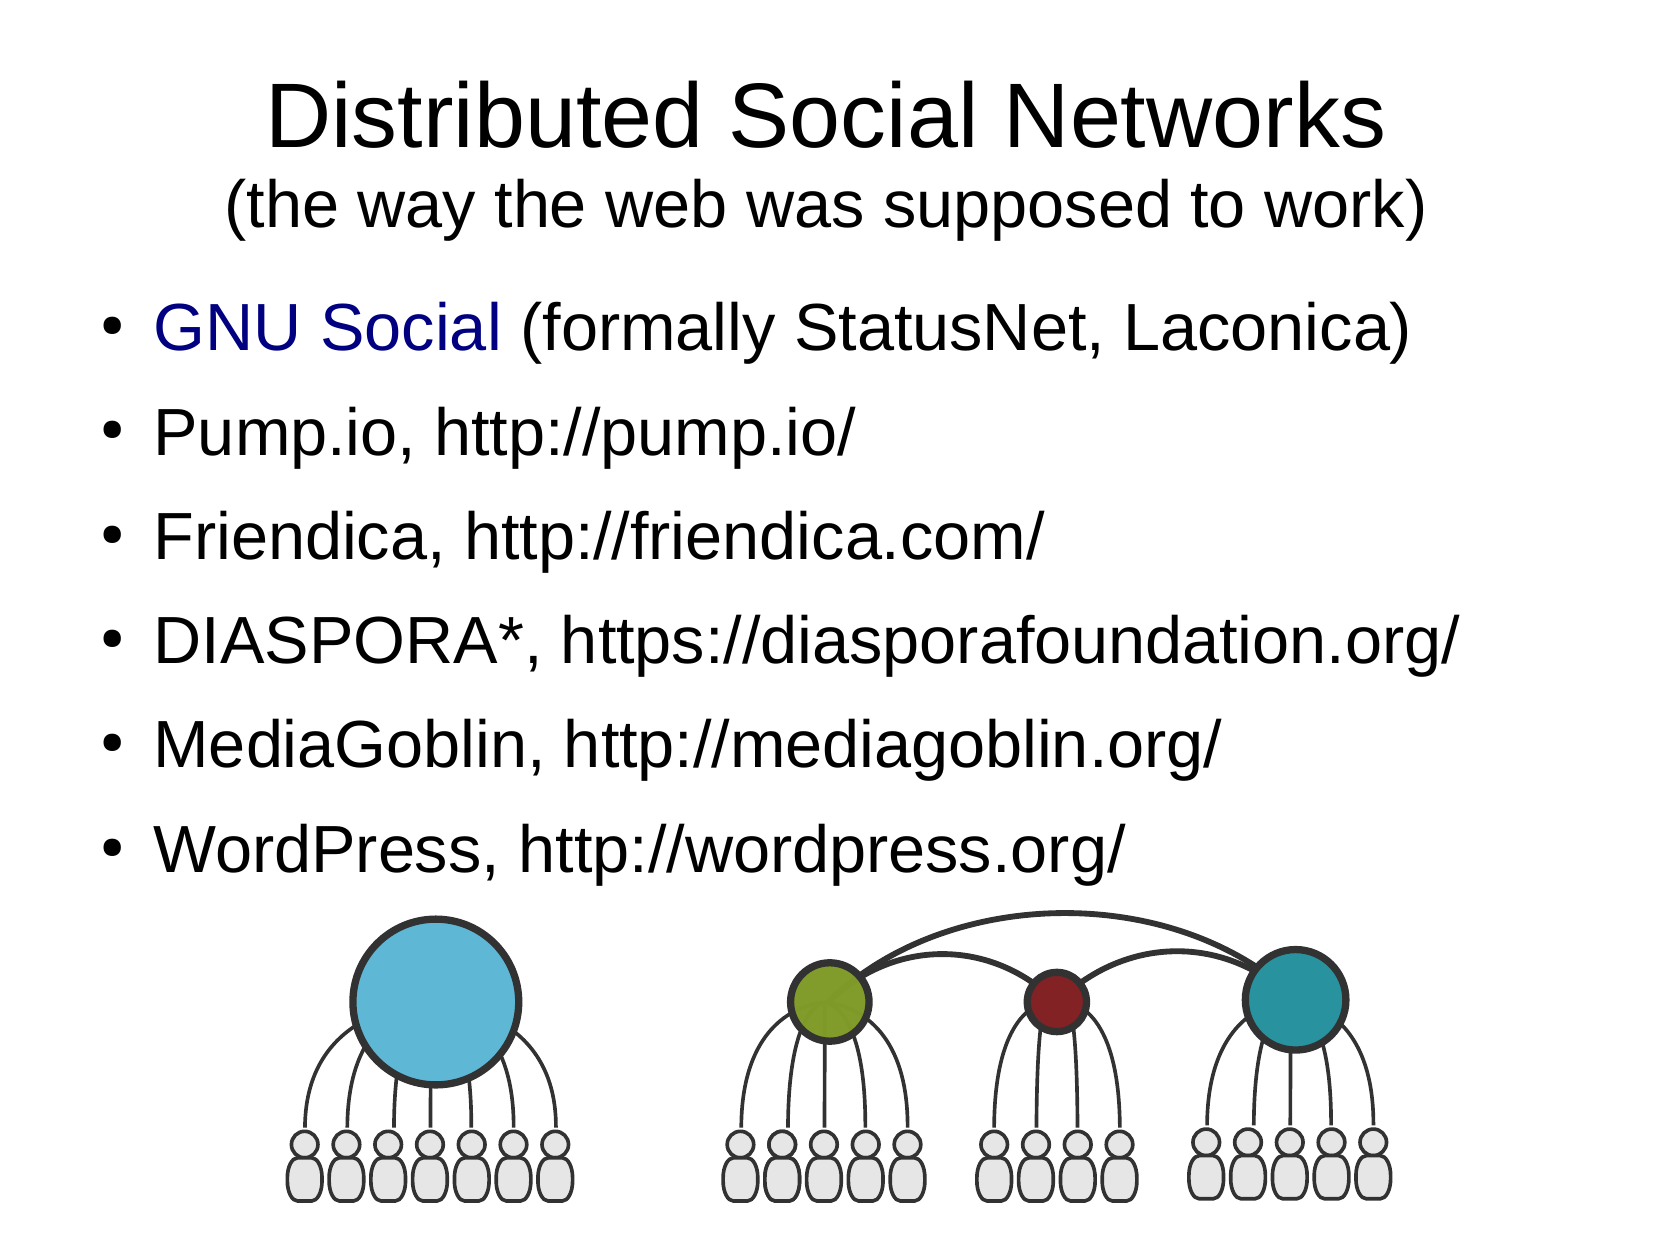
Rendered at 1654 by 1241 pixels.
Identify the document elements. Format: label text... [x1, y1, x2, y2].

title Distributed Social Networks (the way the web was supposed to work) [82, 49, 1571, 257]
list GNU Social (formally StatusNet, Laconica) Pump.io, http://pump.io/ Friendica, http://friendica.com/ DIASPORA*, https://diasporafoundation.org/ MediaGoblin, http://mediagoblin.org/ WordPress, http://wordpress.org/ [82, 290, 1571, 1010]
picture [259, 872, 1419, 1241]
